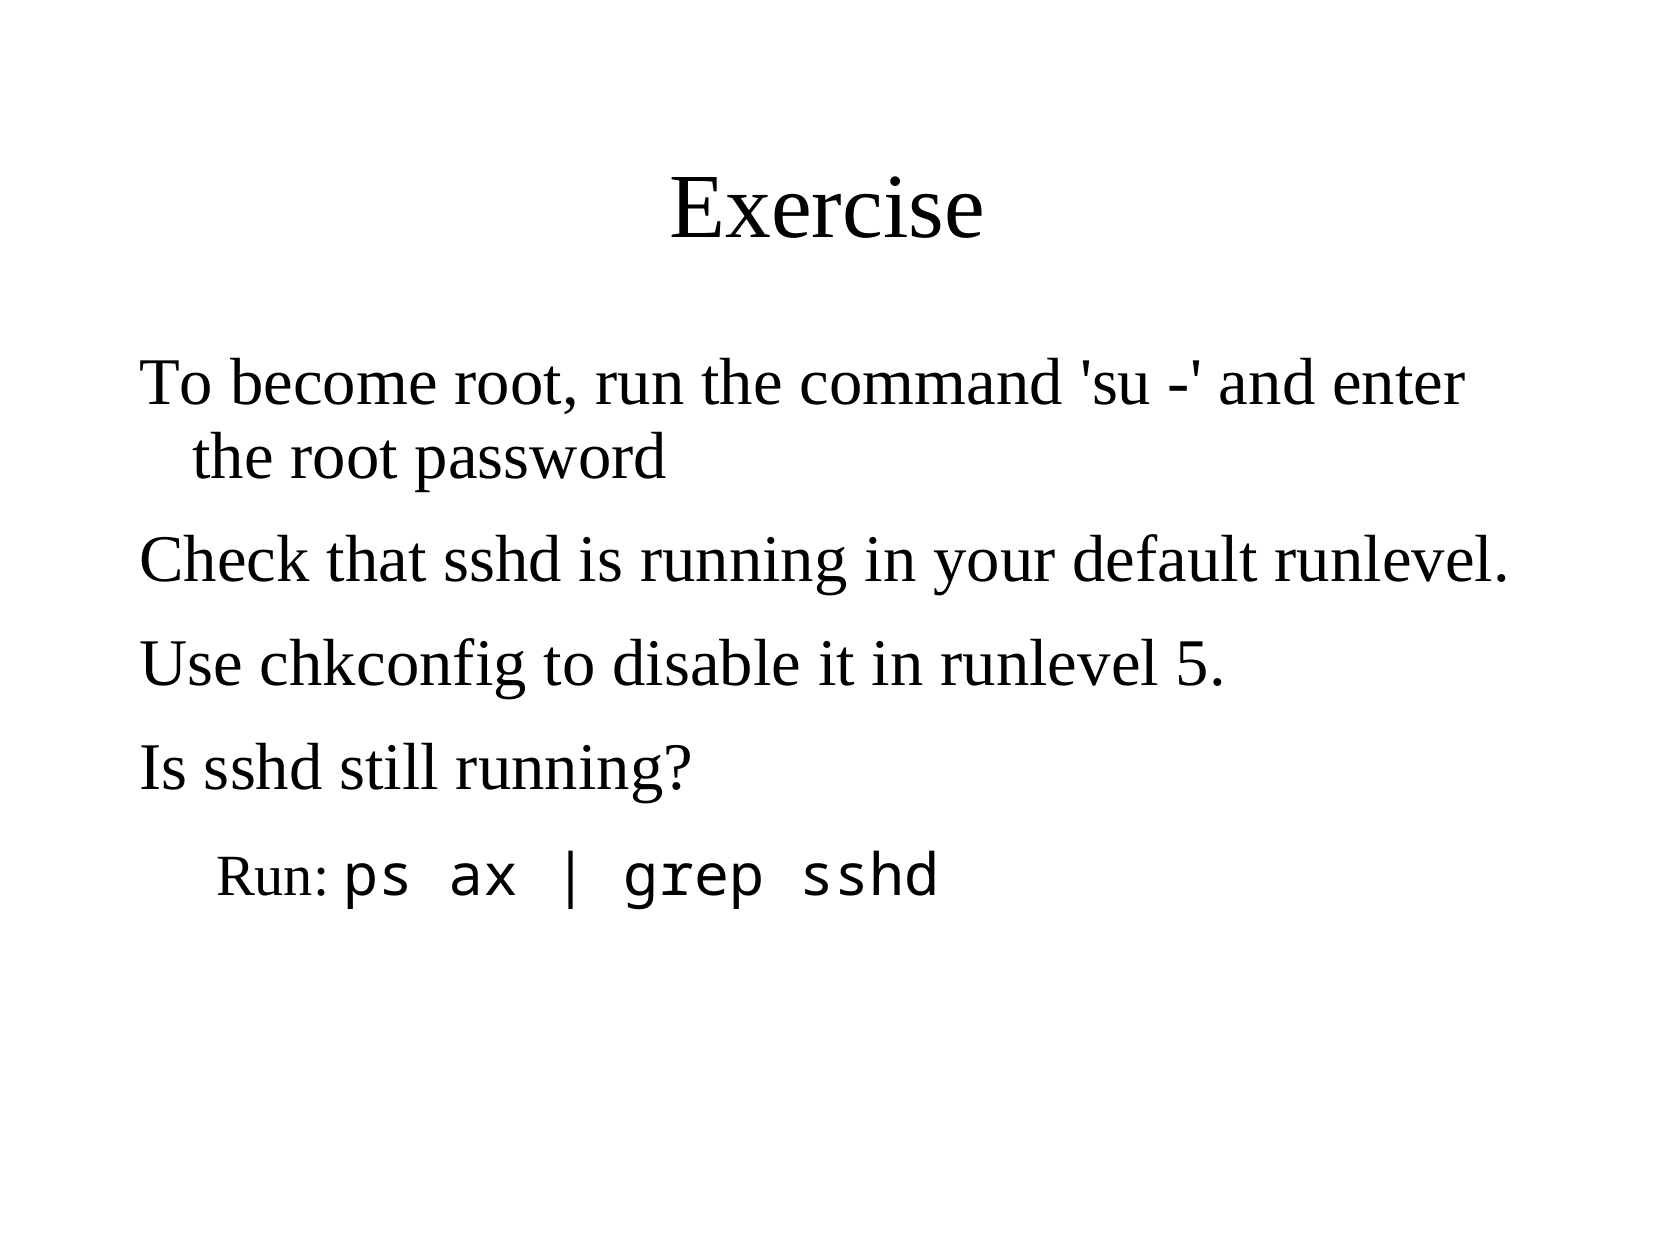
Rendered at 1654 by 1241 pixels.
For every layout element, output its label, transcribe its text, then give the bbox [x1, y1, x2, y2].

list To become root, run the command 'su -' and enter the root password Check that sshd is running in your default runlevel. Use chkconfig to disable it in runlevel 5. Is sshd still running? Run: ps ax | grep sshd [121, 344, 1534, 1127]
title Exercise [121, 102, 1534, 311]
